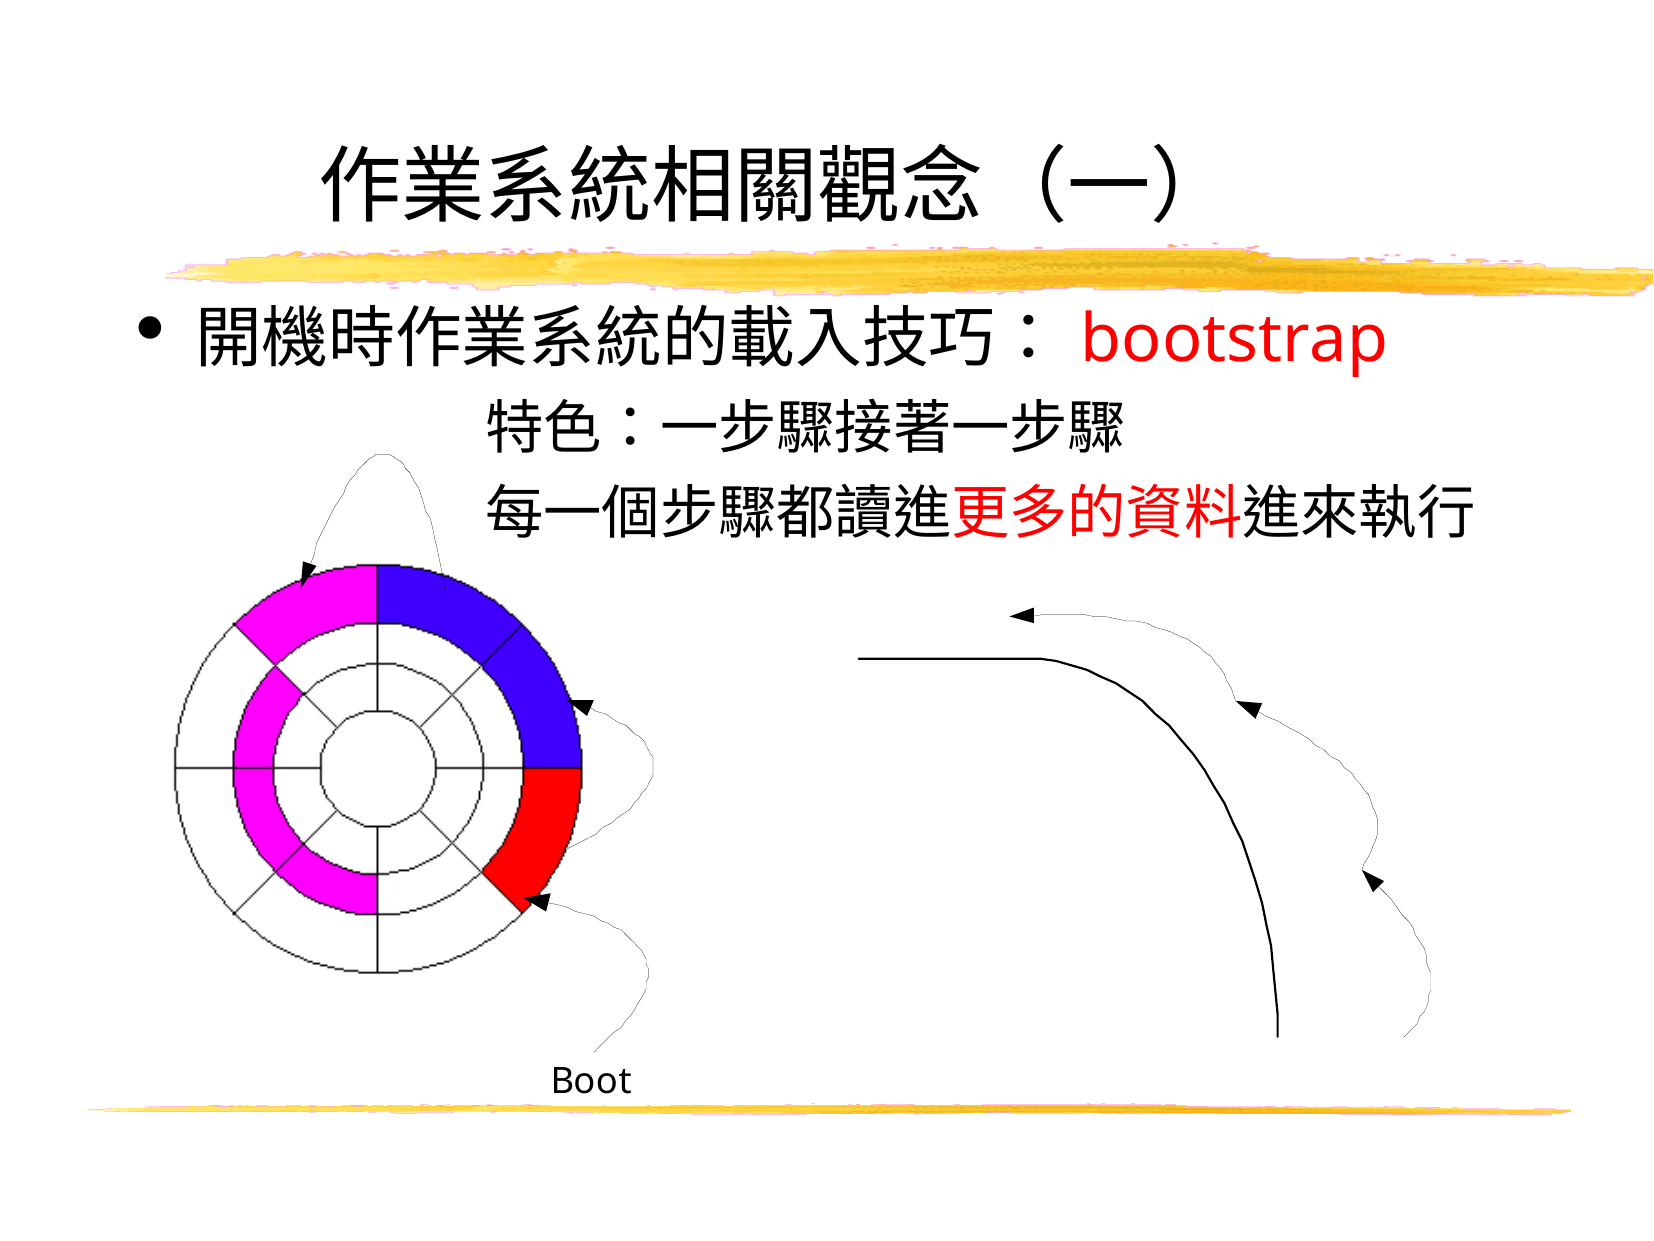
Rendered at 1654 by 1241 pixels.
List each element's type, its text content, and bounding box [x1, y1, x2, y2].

picture [715, 1102, 1571, 1117]
chart [854, 605, 1489, 1048]
chart [171, 427, 715, 1117]
picture [165, 237, 1654, 308]
text_box 特色：一步驟接著一步驟 每一個步驟都讀進更多的資料進來執行 [435, 372, 1591, 605]
title 作業系統相關觀念（一） [73, 41, 1479, 249]
picture [82, 1102, 171, 1117]
list 開機時作業系統的載入技巧：bootstrap [124, 275, 1530, 524]
